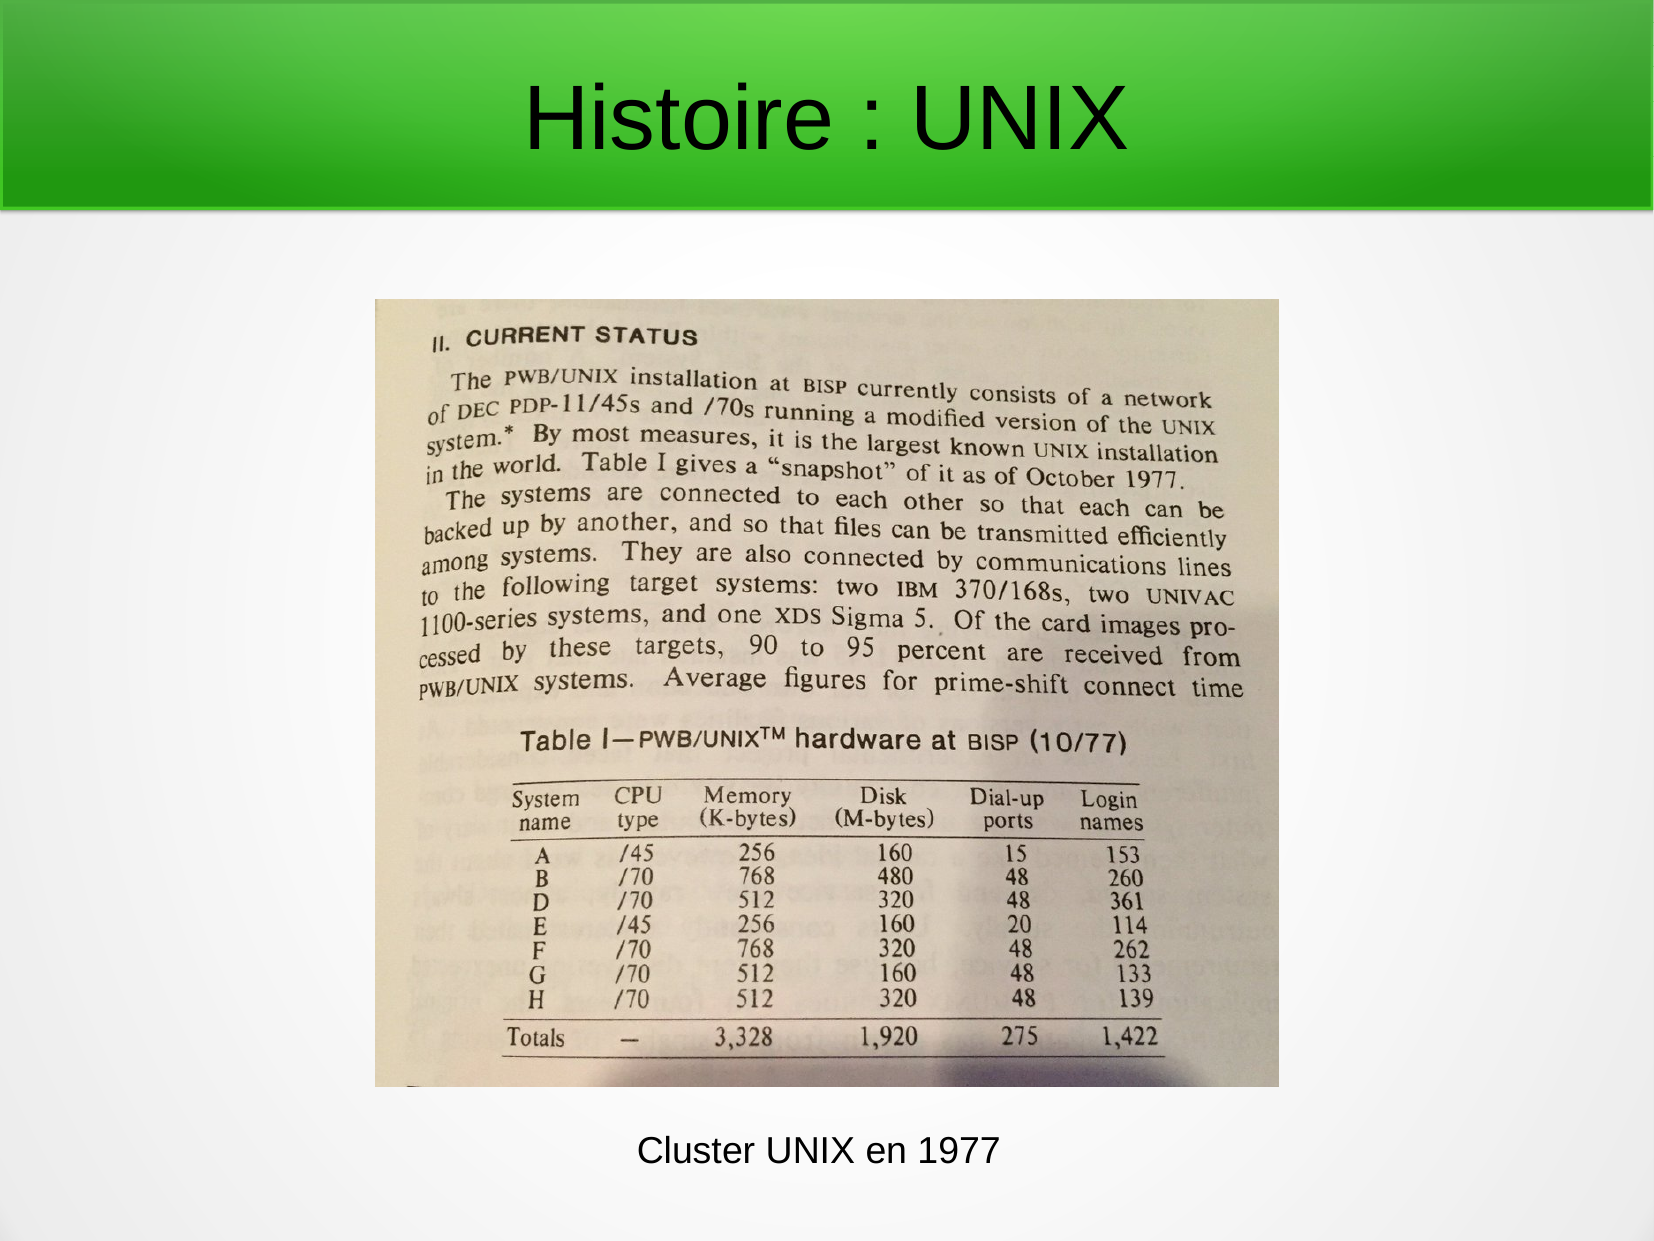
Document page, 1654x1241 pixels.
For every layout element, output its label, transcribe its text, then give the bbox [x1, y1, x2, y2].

title Histoire : UNIX [82, 47, 1571, 189]
picture [375, 299, 1279, 1087]
text_box Cluster UNIX en 1977 [622, 1122, 1016, 1179]
